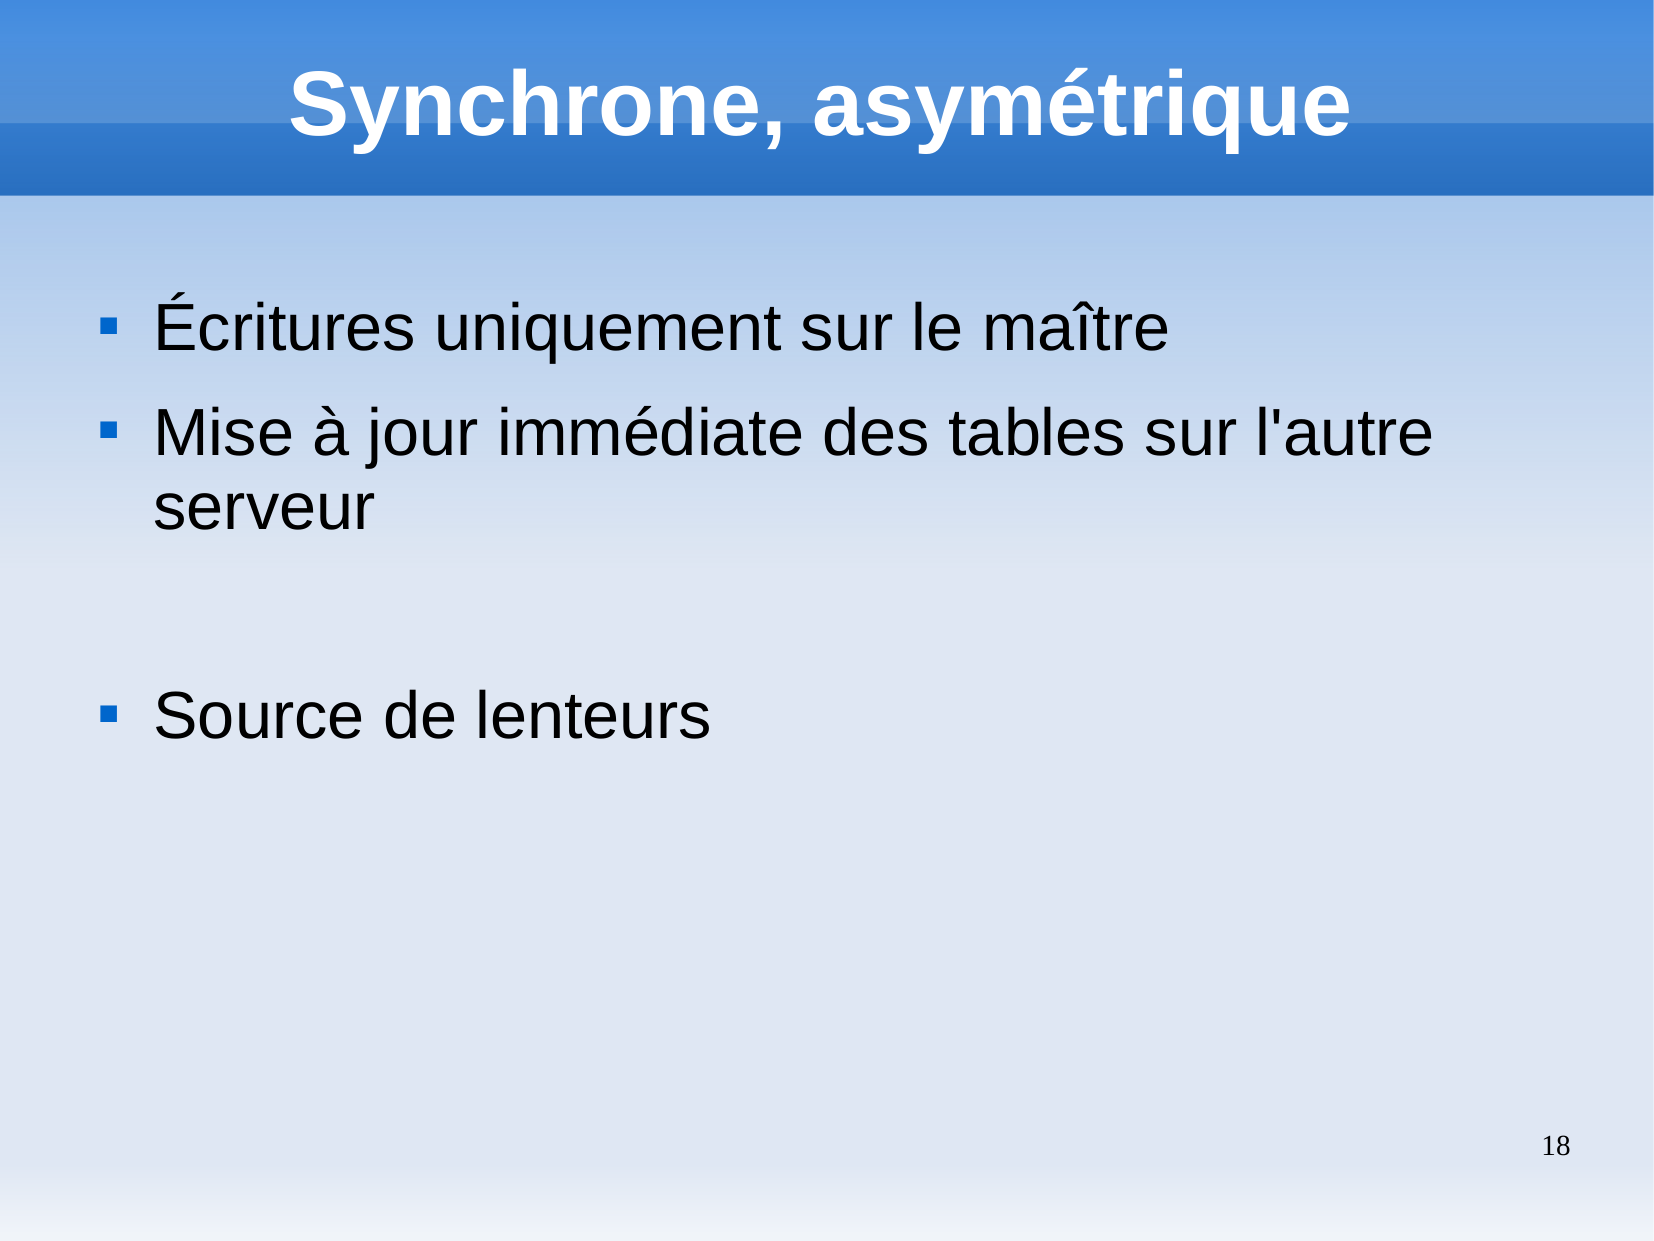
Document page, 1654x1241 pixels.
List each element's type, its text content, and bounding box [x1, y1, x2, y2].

picture [0, 0, 1654, 1241]
title Synchrone, asymétrique [76, 0, 1565, 208]
list Écritures uniquement sur le maître Mise à jour immédiate des tables sur l'autre serveur Source de lenteurs [82, 290, 1571, 1094]
